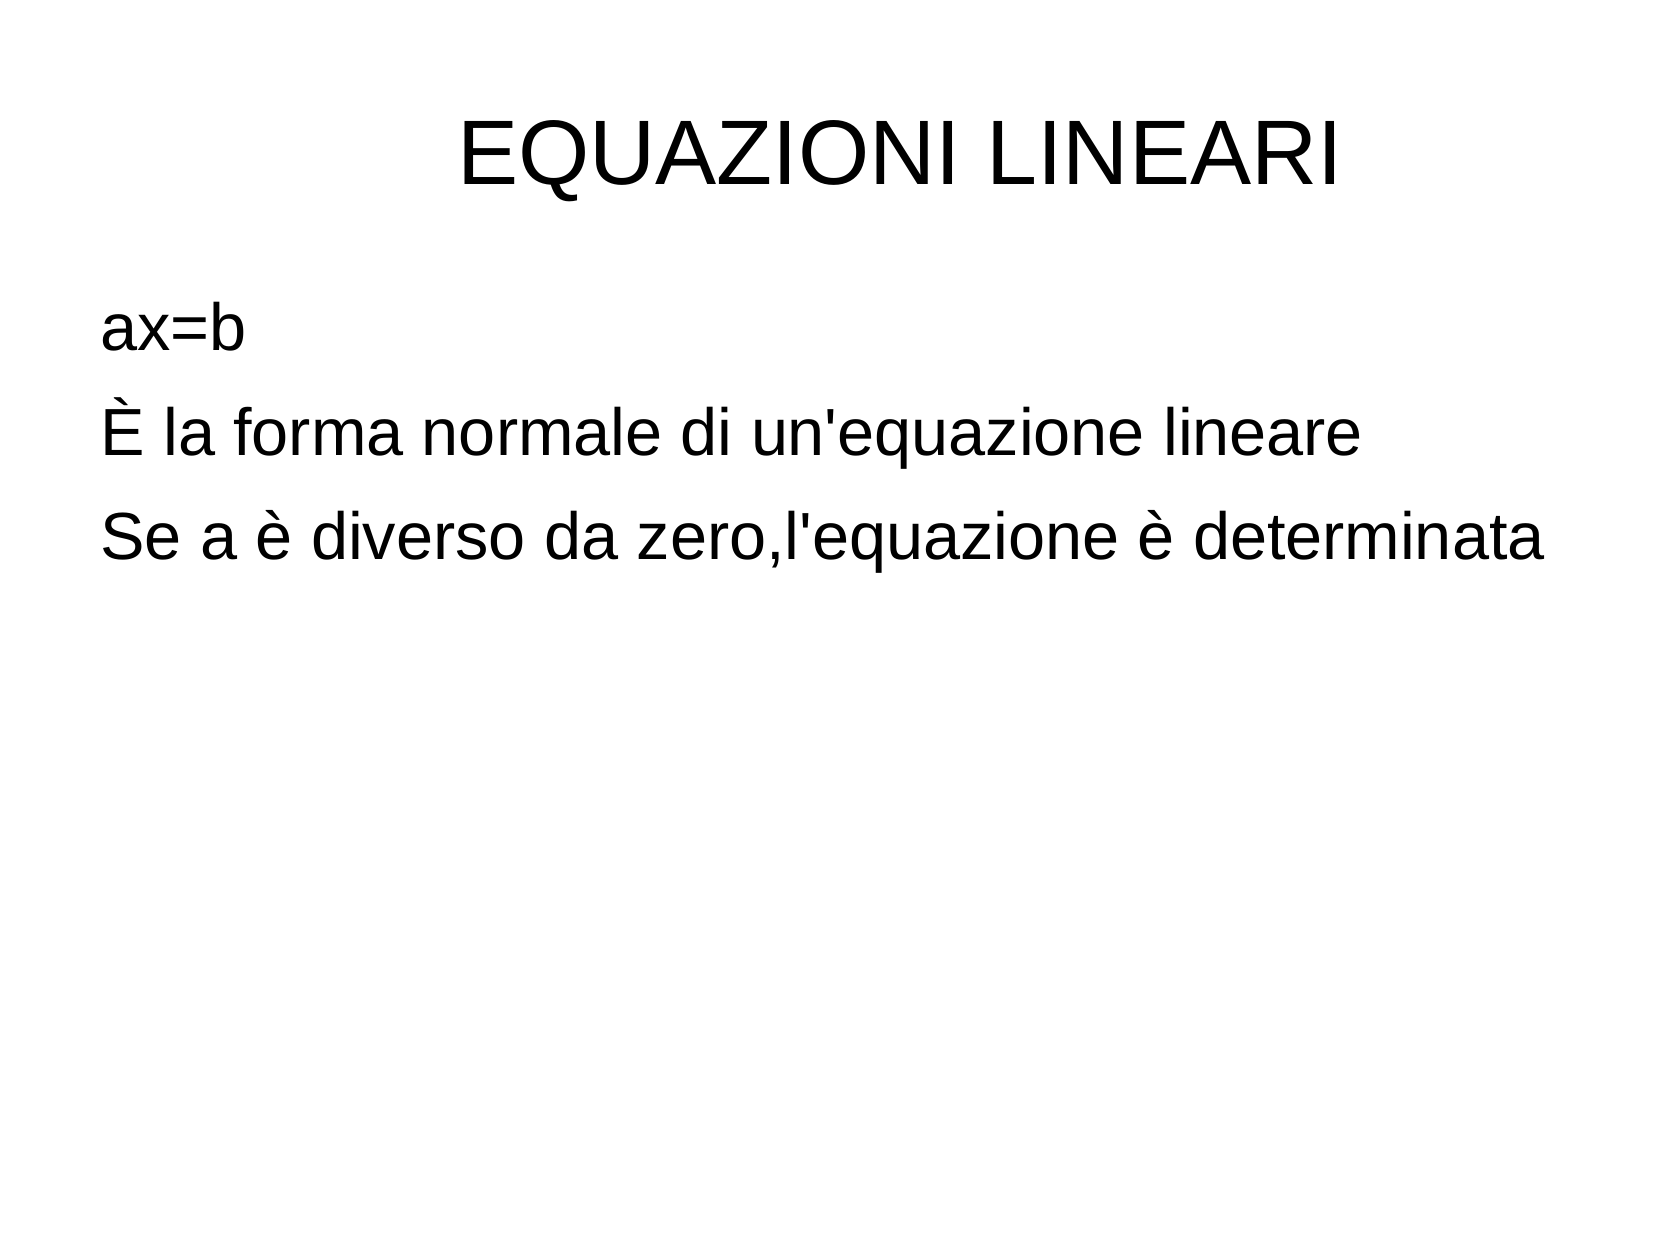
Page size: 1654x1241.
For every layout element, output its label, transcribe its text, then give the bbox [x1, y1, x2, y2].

list ax=b È la forma normale di un'equazione lineare Se a è diverso da zero,l'equazione è determinata [82, 290, 1571, 1094]
title EQUAZIONI LINEARI [82, 56, 1571, 250]
